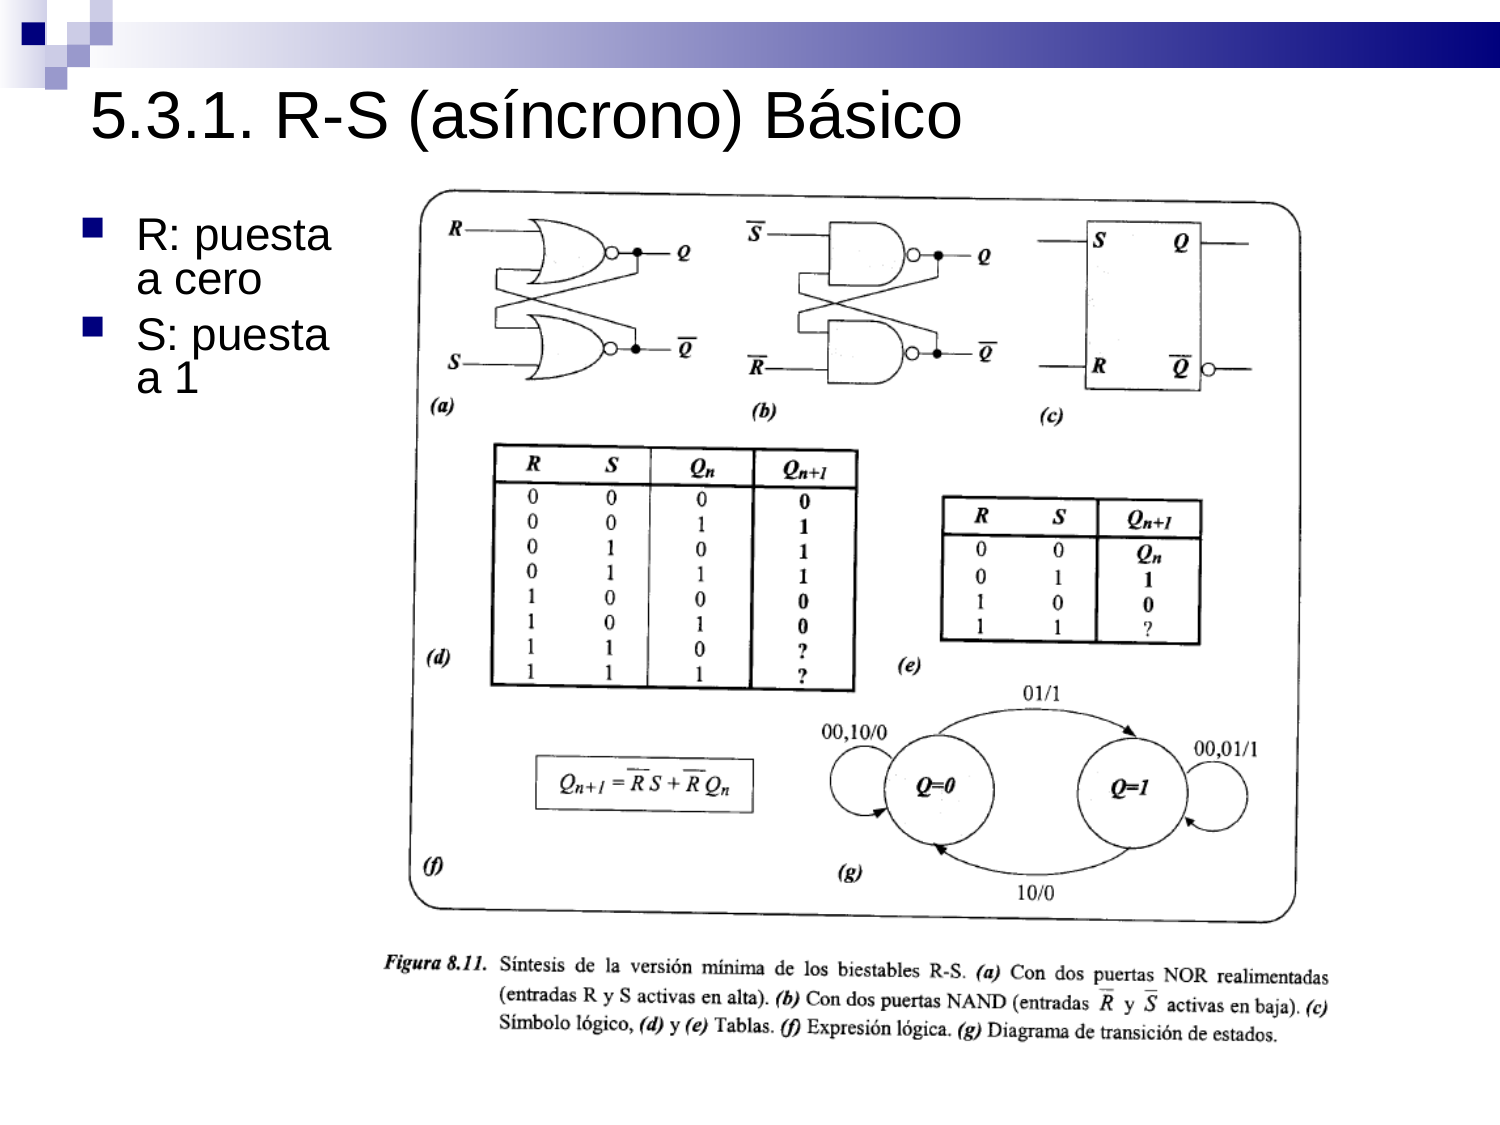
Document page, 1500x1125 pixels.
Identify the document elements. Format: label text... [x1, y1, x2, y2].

list R: puesta a cero S: puesta a 1 [64, 208, 350, 528]
title 5.3.1. R-S (asíncrono) Básico [75, 64, 1426, 160]
picture [360, 172, 1341, 1044]
